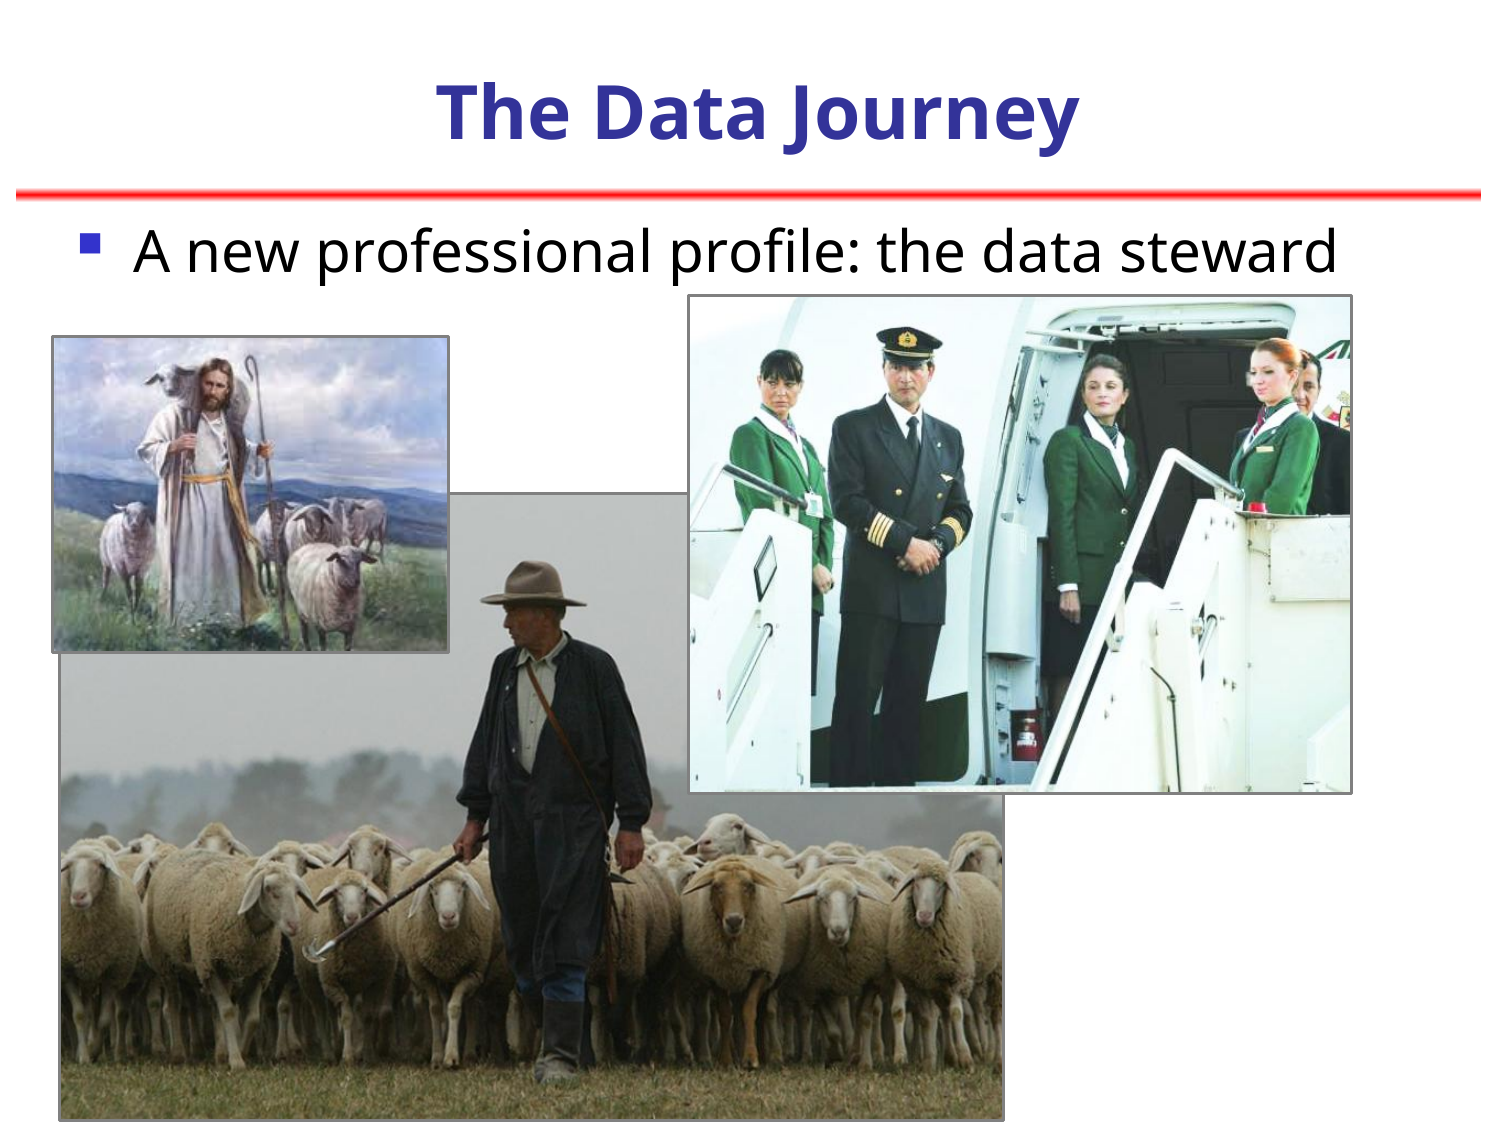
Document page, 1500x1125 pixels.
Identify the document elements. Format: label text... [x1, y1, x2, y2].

picture [60, 654, 1003, 1119]
list A new professional profile: the data steward [62, 219, 1450, 873]
title The Data Journey [124, 0, 1391, 163]
picture [690, 296, 1351, 792]
picture [53, 338, 448, 651]
